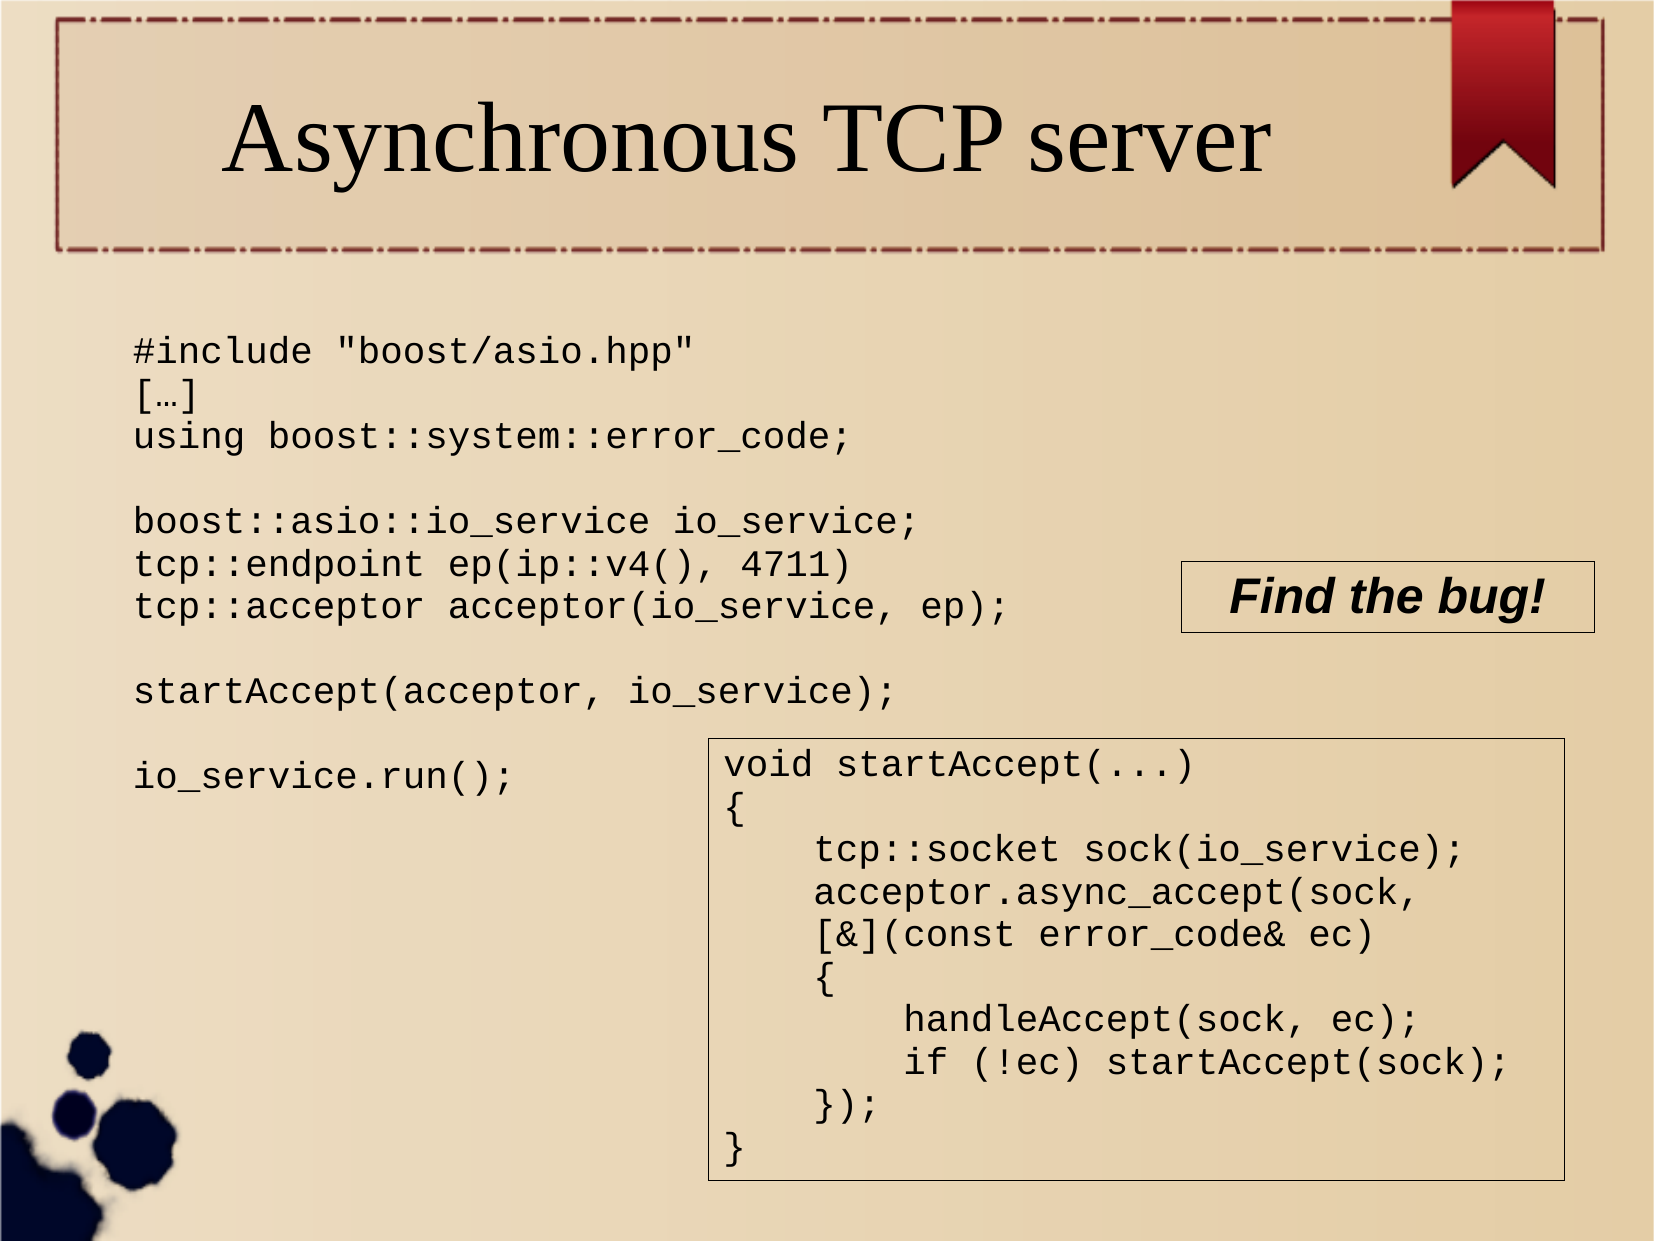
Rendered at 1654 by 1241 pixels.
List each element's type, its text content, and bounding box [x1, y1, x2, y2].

title Asynchronous TCP server [82, 47, 1412, 229]
text_box Find the bug! [1181, 561, 1595, 633]
text_box void startAccept(...) { tcp::socket sock(io_service); acceptor.async_accept(sock, [&](const error_code& ec) { handleAccept(sock, ec); if (!ec) startAccept(sock); }); } [708, 738, 1565, 1181]
picture [0, 0, 1654, 1241]
text_box #include "boost/asio.hpp" […] using boost::system::error_code; boost::asio::io_service io_service; tcp::endpoint ep(ip::v4(), 4711) tcp::acceptor acceptor(io_service, ep); startAccept(acceptor, io_service); io_service.run(); [118, 324, 1536, 1093]
